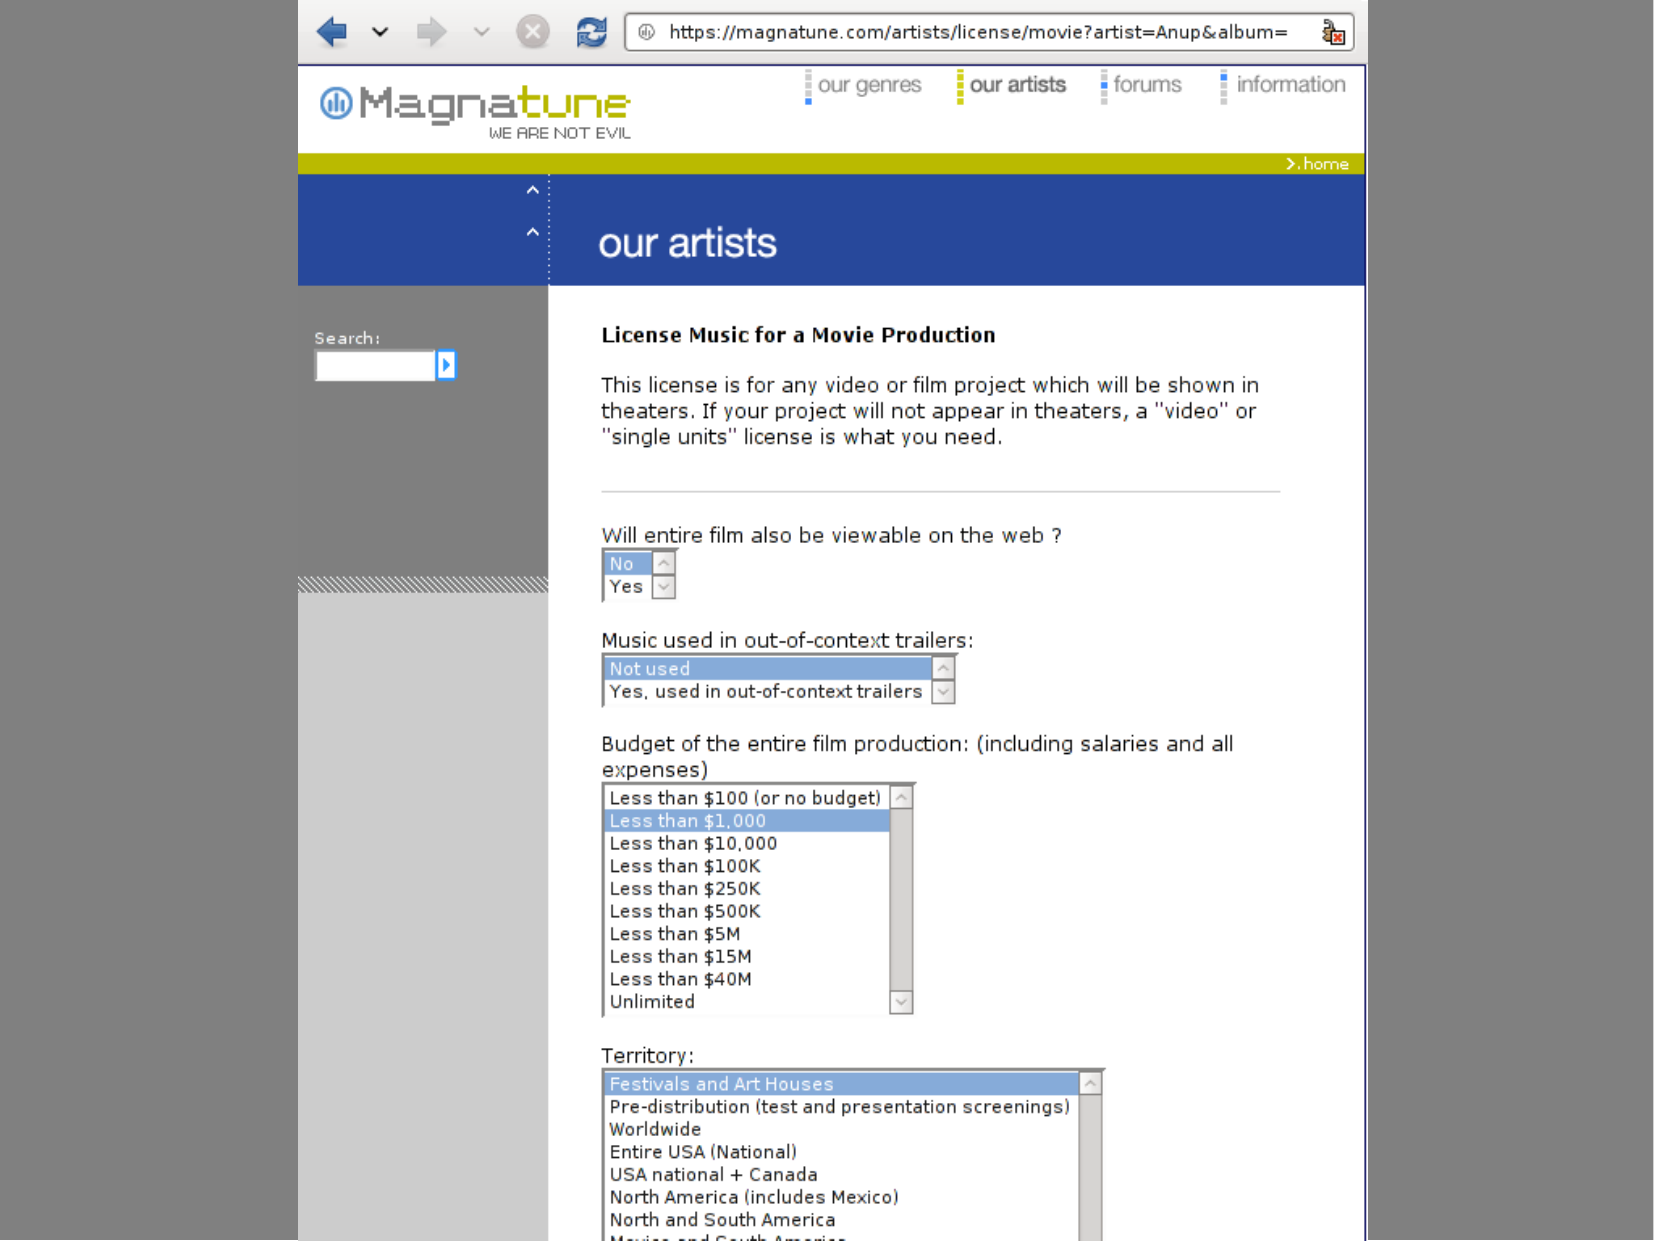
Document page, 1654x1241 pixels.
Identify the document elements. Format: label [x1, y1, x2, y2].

picture [298, 0, 1368, 1241]
